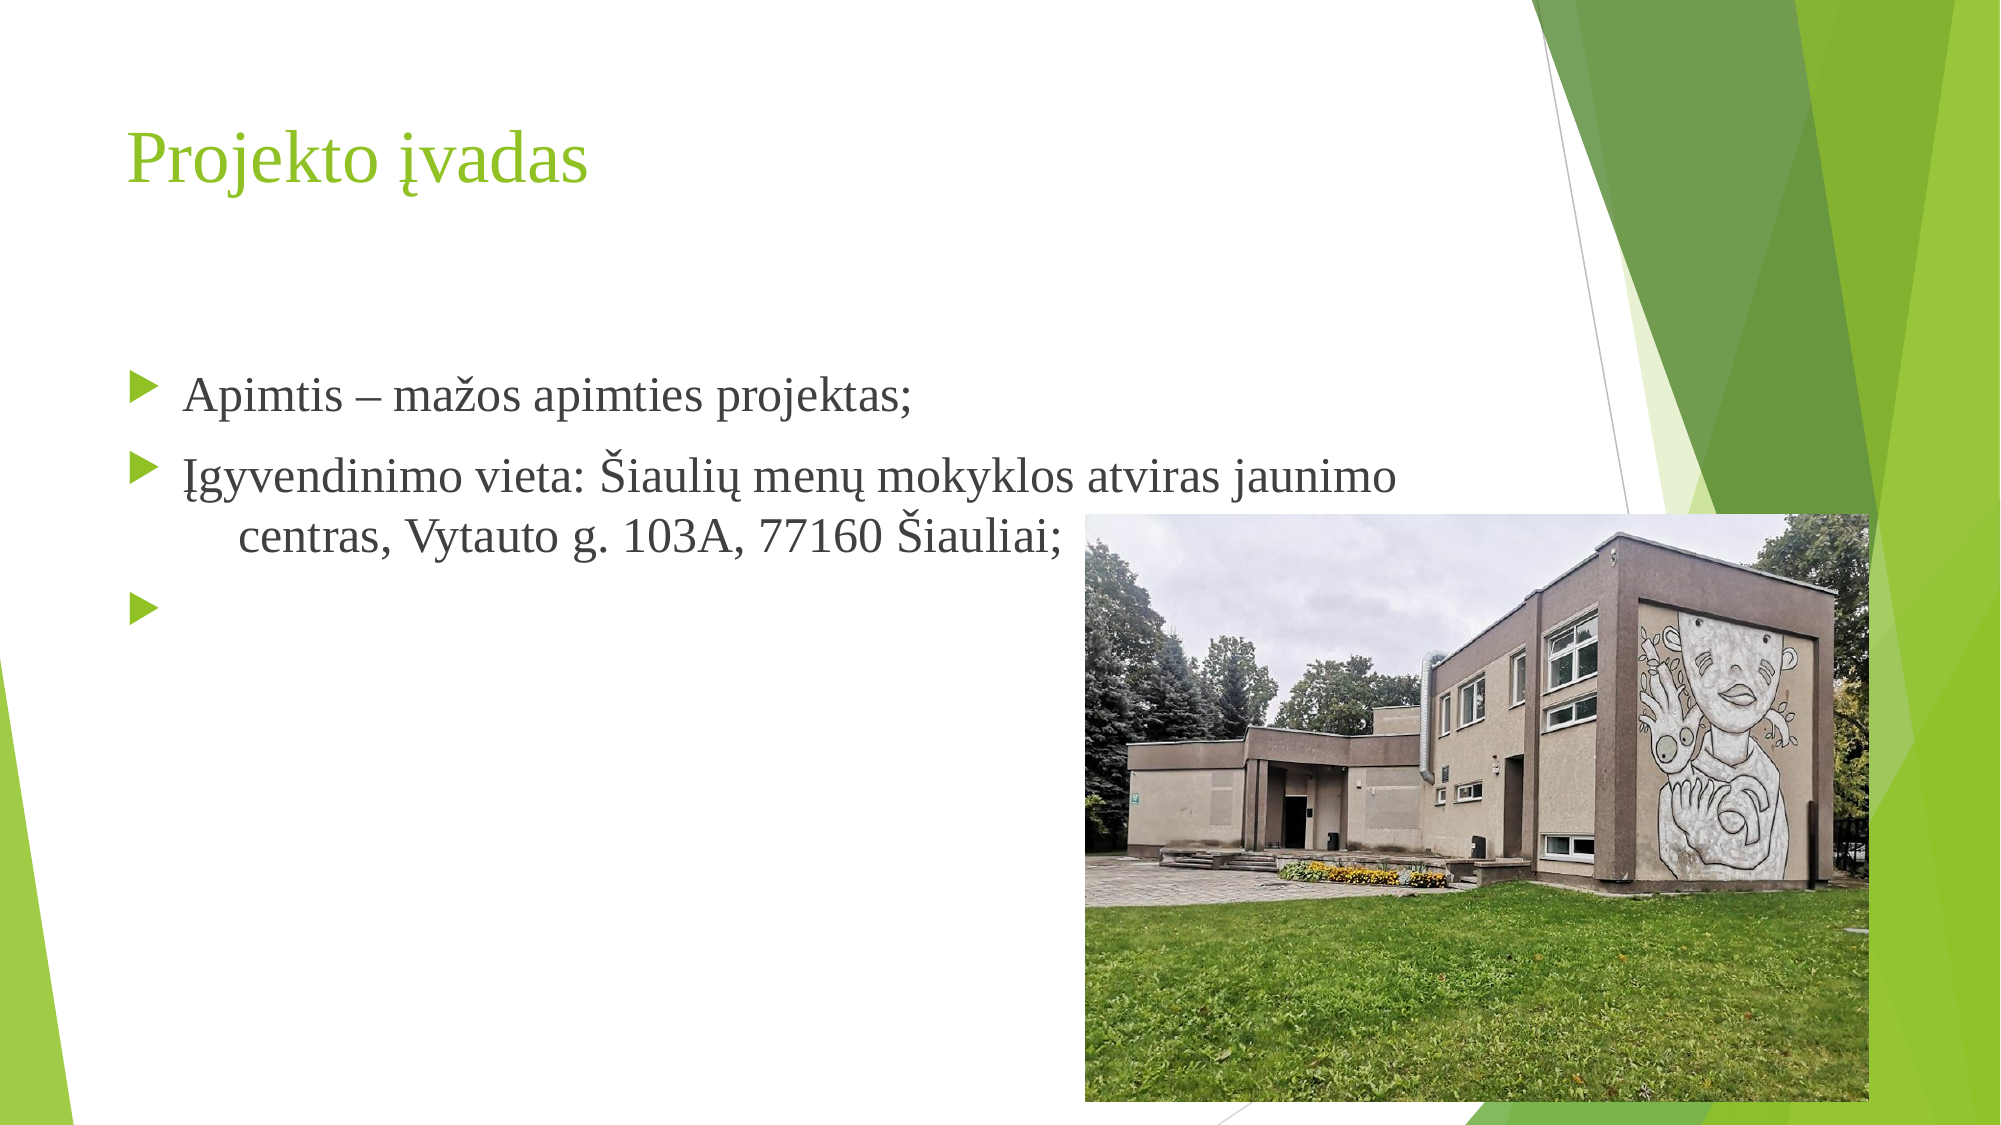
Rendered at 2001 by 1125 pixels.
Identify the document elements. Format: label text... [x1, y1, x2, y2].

title Projekto įvadas [111, 99, 1522, 317]
list Apimtis – mažos apimties projektas; Įgyvendinimo vieta: Šiaulių menų mokyklos atviras jaunimo centras, Vytauto g. 103A, 77160 Šiauliai; [111, 354, 1522, 992]
picture [1085, 514, 1869, 1102]
